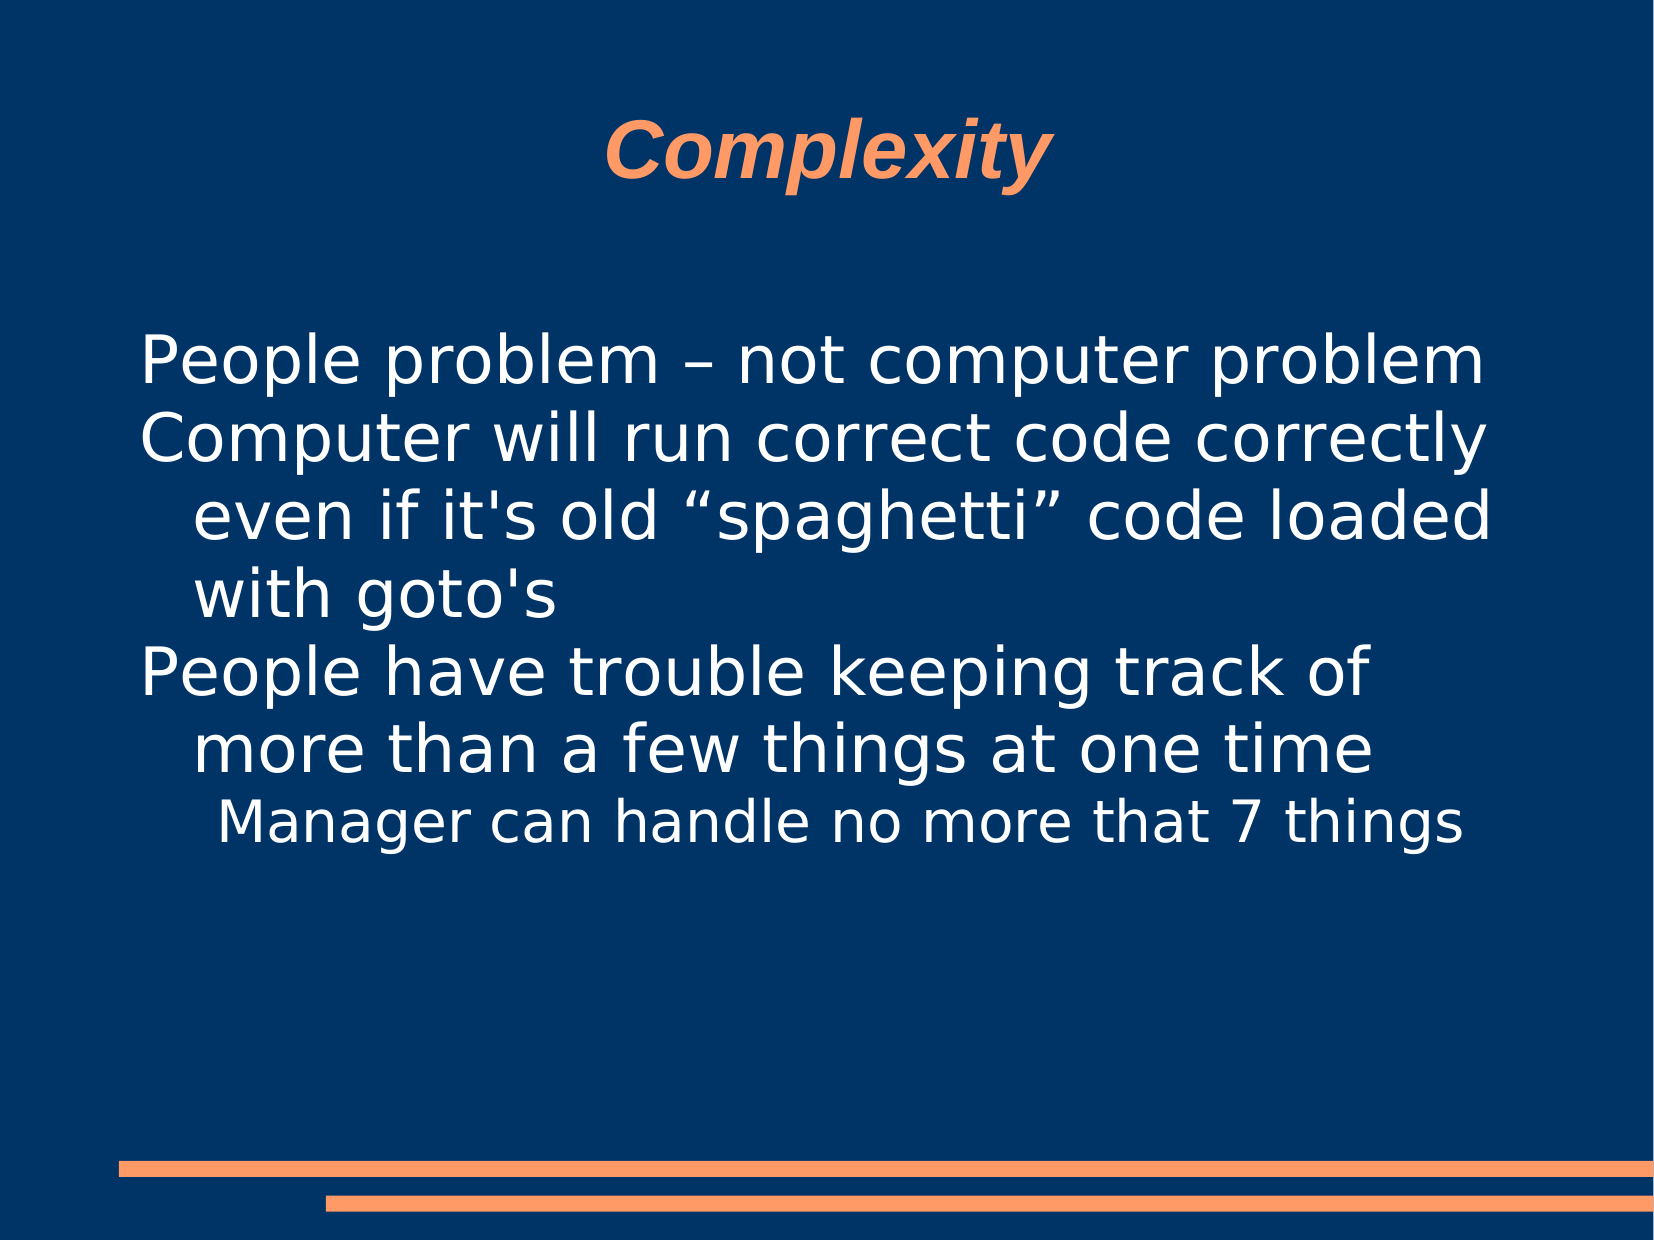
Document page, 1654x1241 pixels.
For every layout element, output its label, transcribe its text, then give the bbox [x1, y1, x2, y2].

title Complexity [121, 46, 1534, 254]
list People problem – not computer problem Computer will run correct code correctly even if it's old “spaghetti” code loaded with goto's People have trouble keeping track of more than a few things at one time Manager can handle no more that 7 things [121, 322, 1561, 1133]
